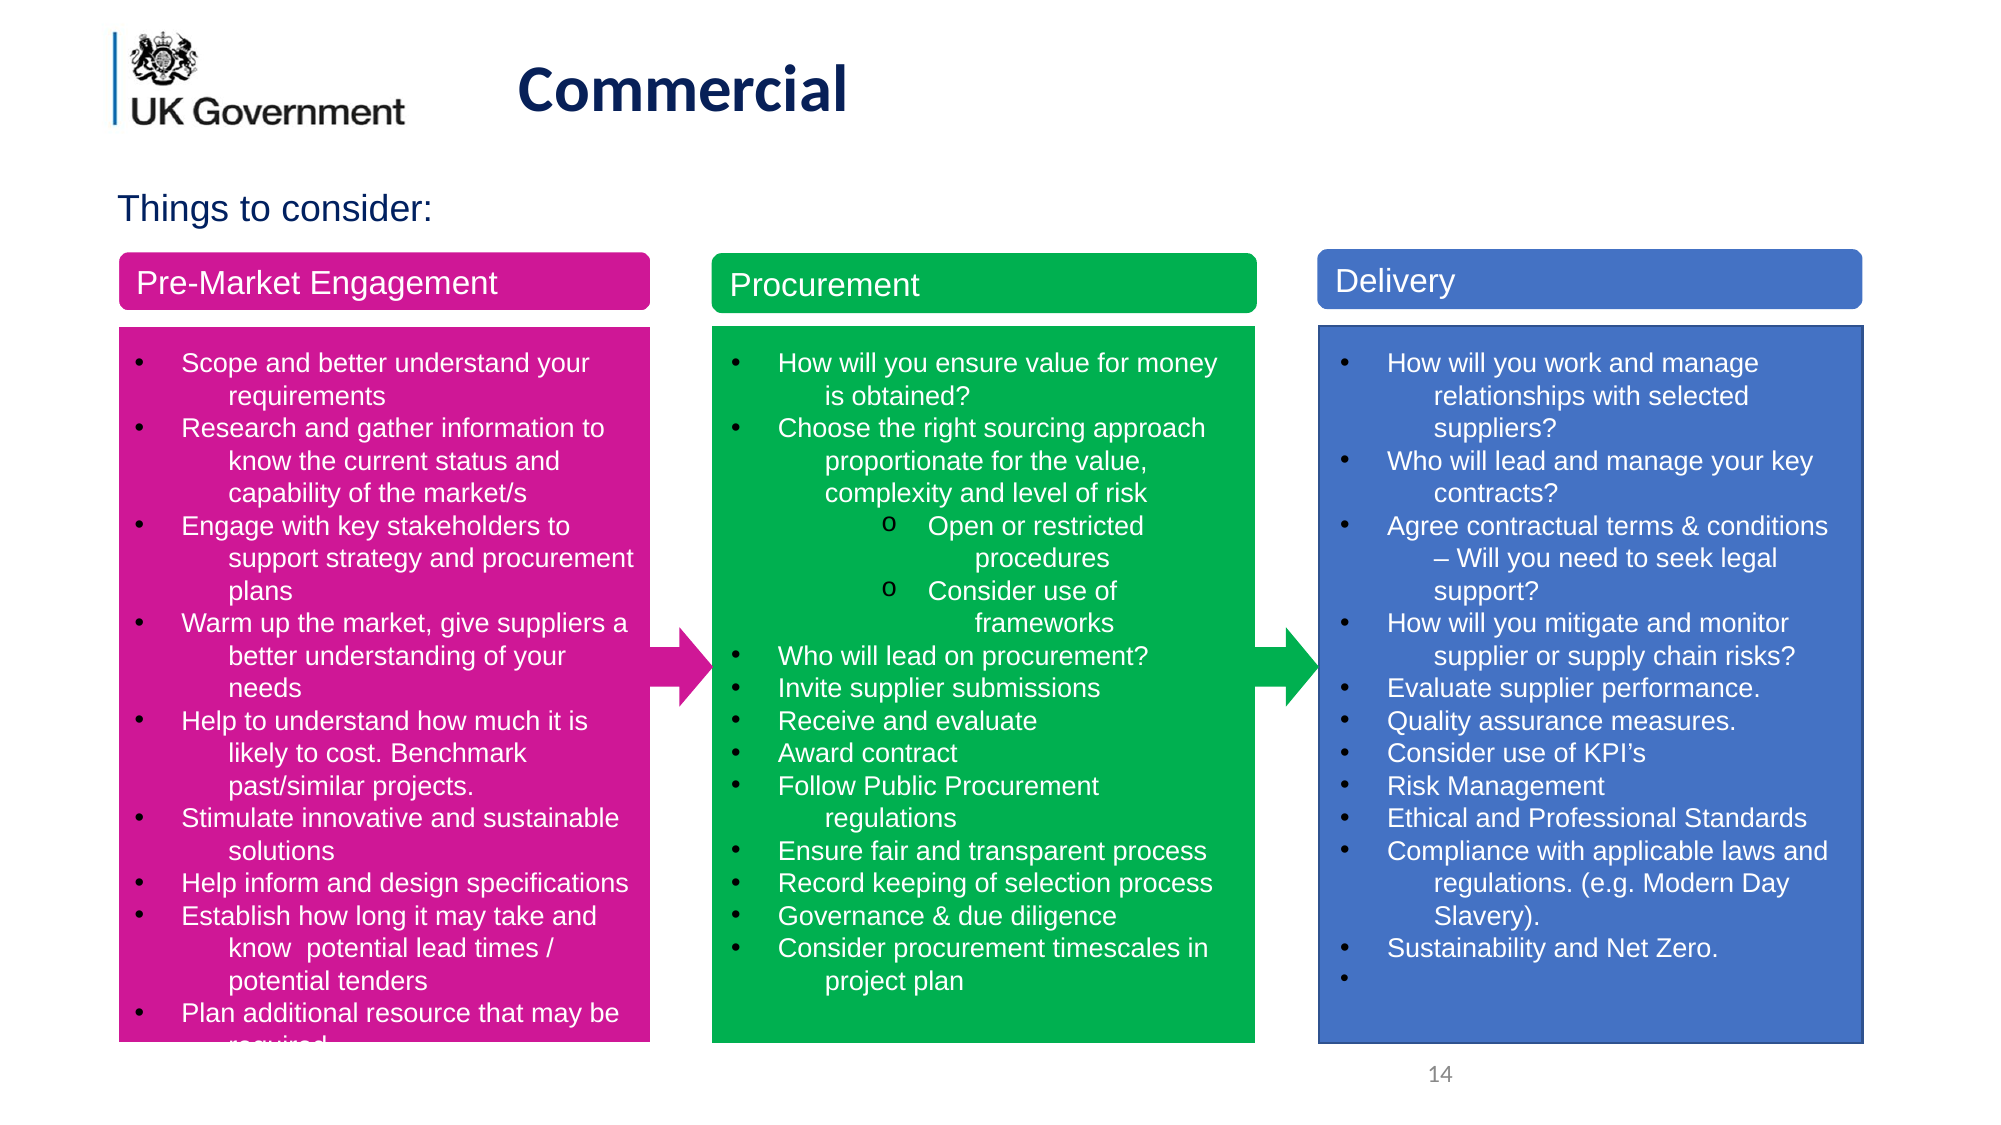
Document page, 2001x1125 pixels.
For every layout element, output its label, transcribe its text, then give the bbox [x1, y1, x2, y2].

text_box How will you ensure value for money is obtained? Choose the right sourcing approach proportionate for the value, complexity and level of risk Open or restricted procedures Consider use of frameworks Who will lead on procurement? Invite supplier submissions Receive and evaluate Award contract Follow Public Procurement regulations Ensure fair and transparent process Record keeping of selection process Governance & due diligence Consider procurement timescales in project plan [716, 338, 1237, 975]
text_box [118, 326, 651, 1043]
text_box How will you work and manage relationships with selected suppliers? Who will lead and manage your key contracts? Agree contractual terms & conditions – Will you need to seek legal support? How will you mitigate and monitor supplier or supply chain risks? Evaluate supplier performance. Quality assurance measures. Consider use of KPI’s Risk Management Ethical and Professional Standards Compliance with applicable laws and regulations. (e.g. Modern Day Slavery). Sustainability and Net Zero. [1325, 338, 1855, 975]
text_box Scope and better understand your requirements Research and gather information to know the current status and capability of the market/s Engage with key stakeholders to support strategy and procurement plans Warm up the market, give suppliers a better understanding of your needs Help to understand how much it is likely to cost. Benchmark past/similar projects. Stimulate innovative and sustainable solutions Help inform and design specifications Establish how long it may take and know potential lead times / potential tenders Plan additional resource that may be required [119, 338, 655, 1043]
text_box 14 [1412, 1042, 1863, 1103]
picture [99, 0, 443, 134]
text_box Pre-Market Engagement [118, 251, 652, 312]
text_box Commercial [503, 37, 1850, 134]
text_box Procurement [711, 253, 1257, 314]
text_box Things to consider: [102, 176, 784, 237]
text_box [645, 326, 1862, 1043]
text_box Delivery [1317, 249, 1863, 310]
